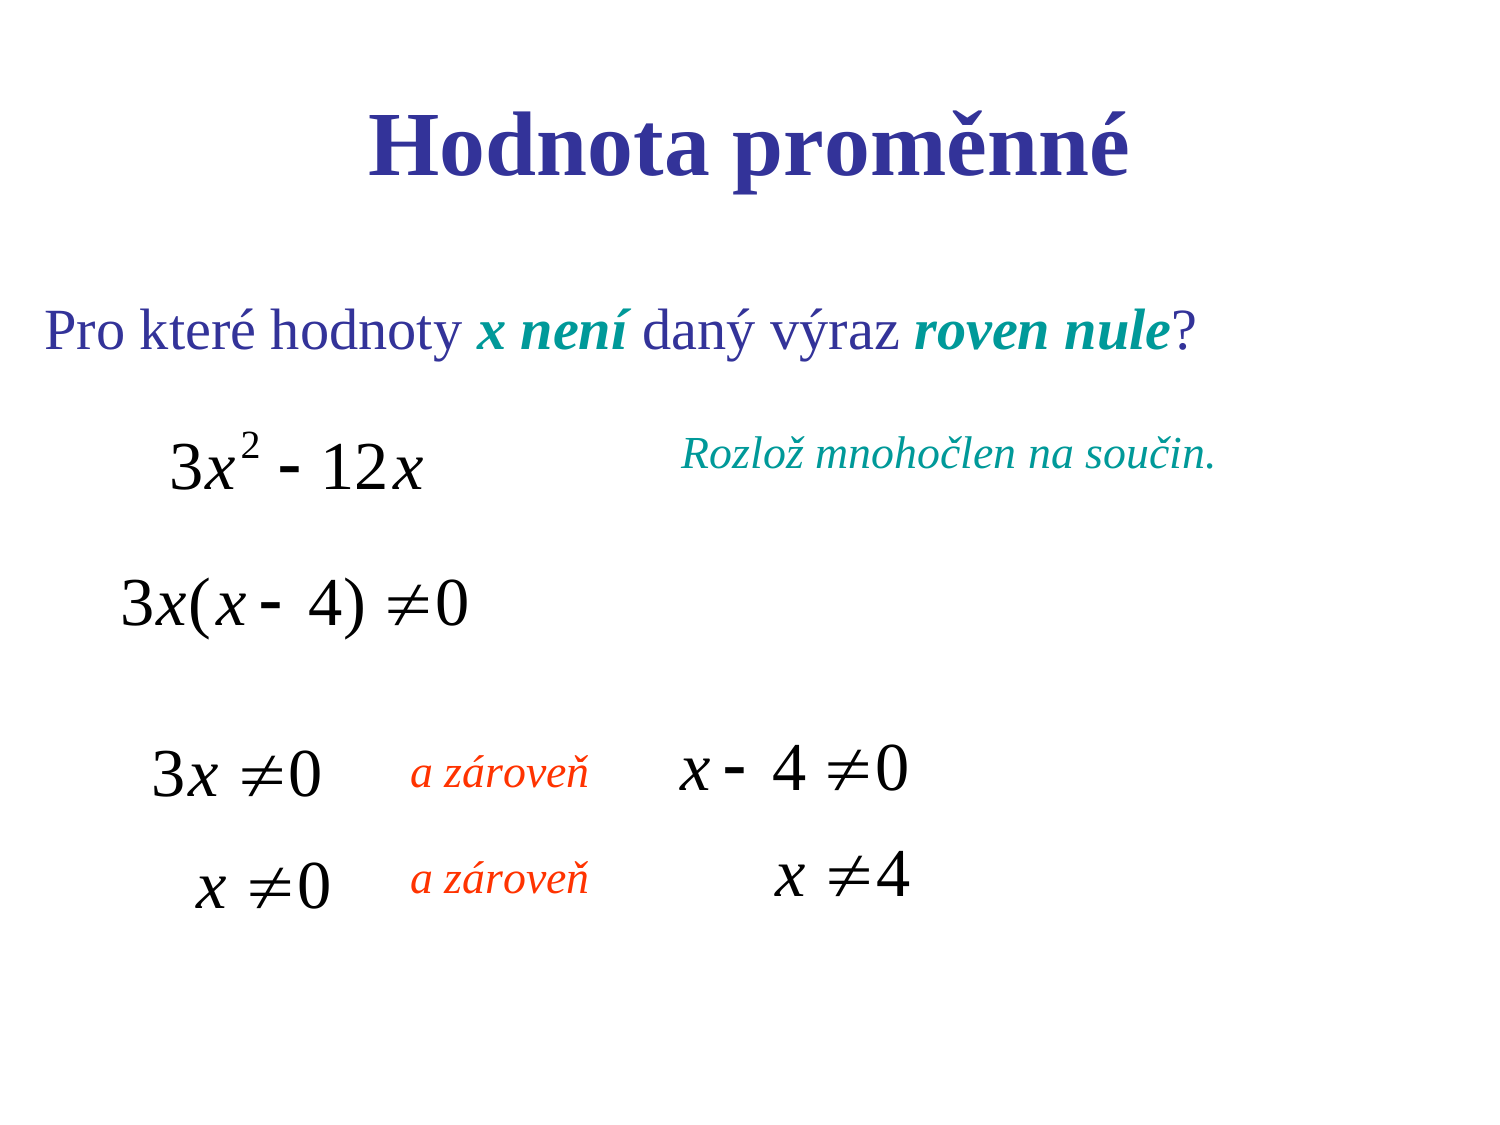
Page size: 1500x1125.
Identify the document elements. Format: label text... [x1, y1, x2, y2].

text_box a zároveň [395, 727, 668, 811]
chart [112, 562, 478, 654]
text_box Pro které hodnoty x není daný výraz roven nule? [29, 255, 1412, 398]
chart [183, 846, 343, 927]
text_box a zároveň [395, 834, 667, 917]
chart [761, 834, 922, 915]
chart [161, 414, 435, 507]
chart [667, 727, 918, 808]
text_box Rozlož mnohočlen na součin. [667, 408, 1453, 492]
title Hodnota proměnné [75, 45, 1426, 233]
chart [143, 733, 332, 814]
